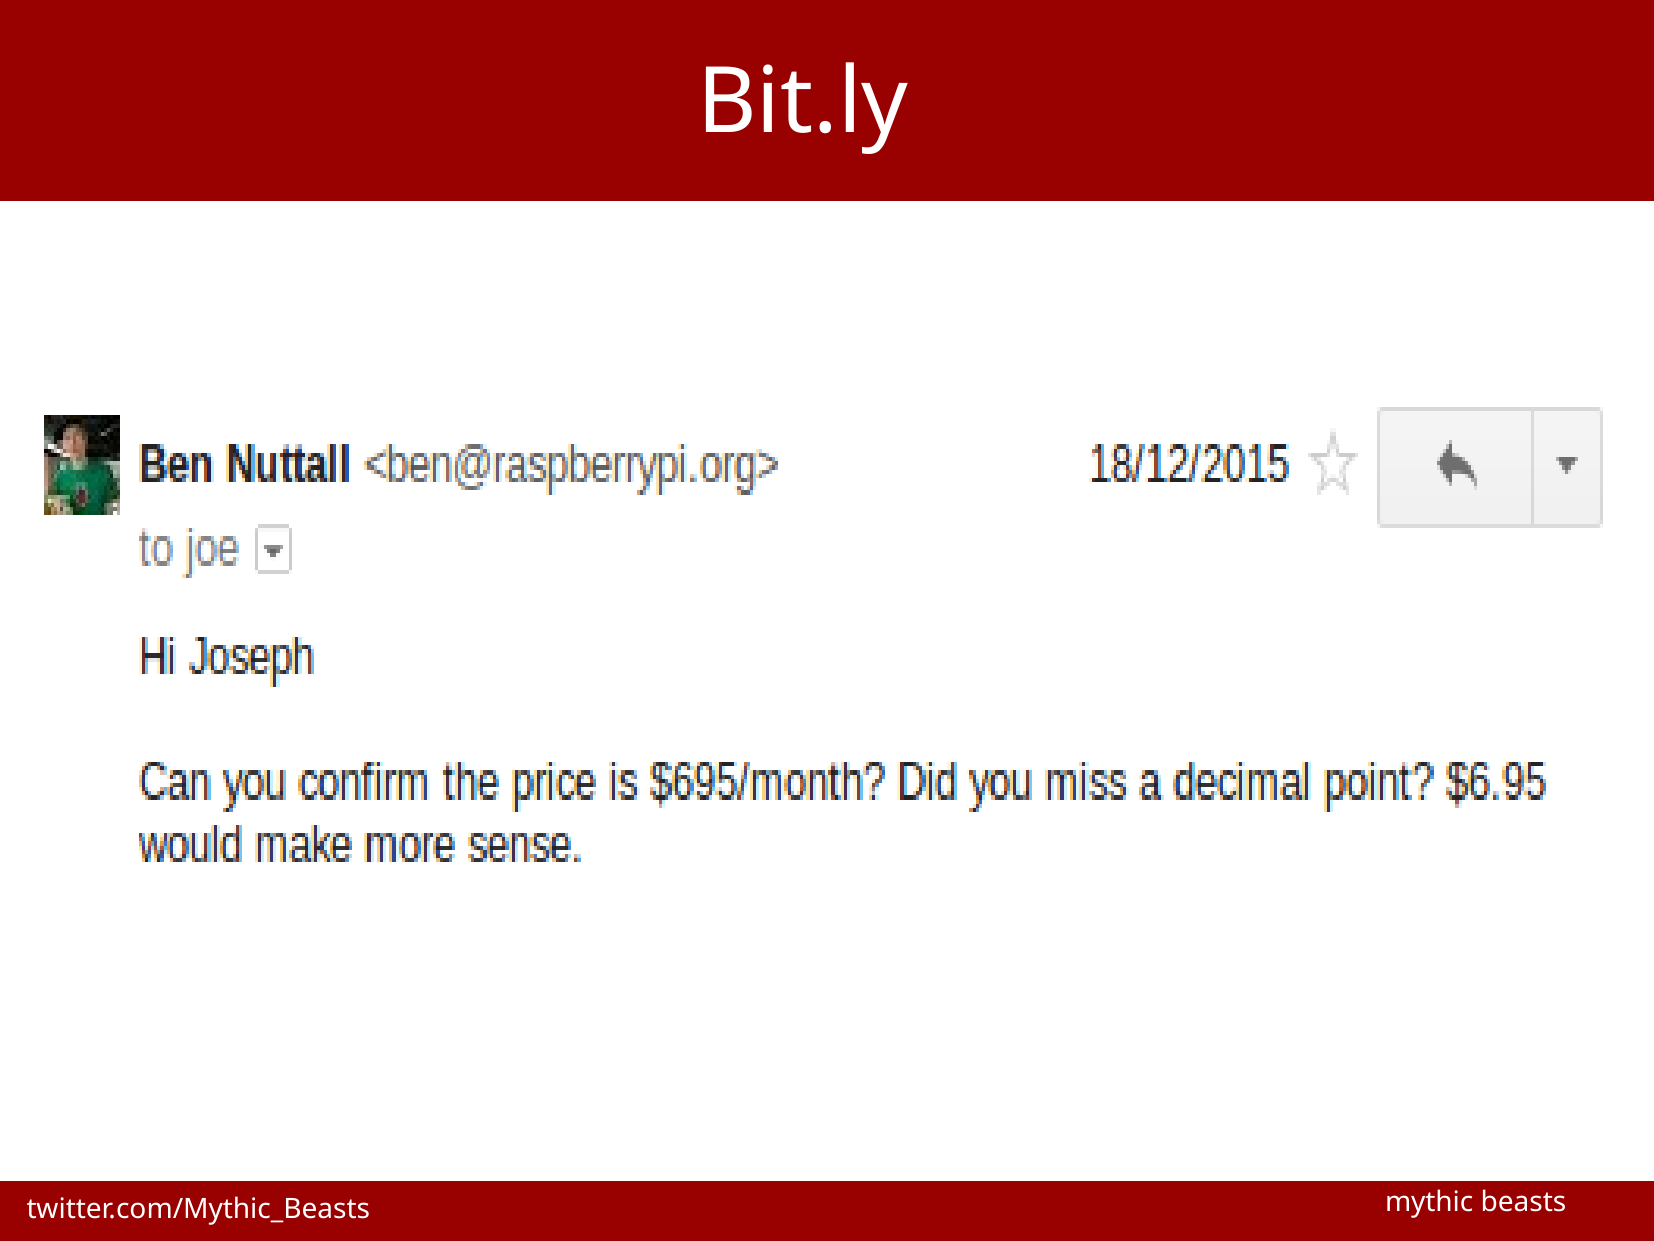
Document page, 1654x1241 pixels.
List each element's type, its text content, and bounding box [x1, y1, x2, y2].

title Bit.ly [59, 0, 1548, 201]
picture [23, 399, 1619, 892]
